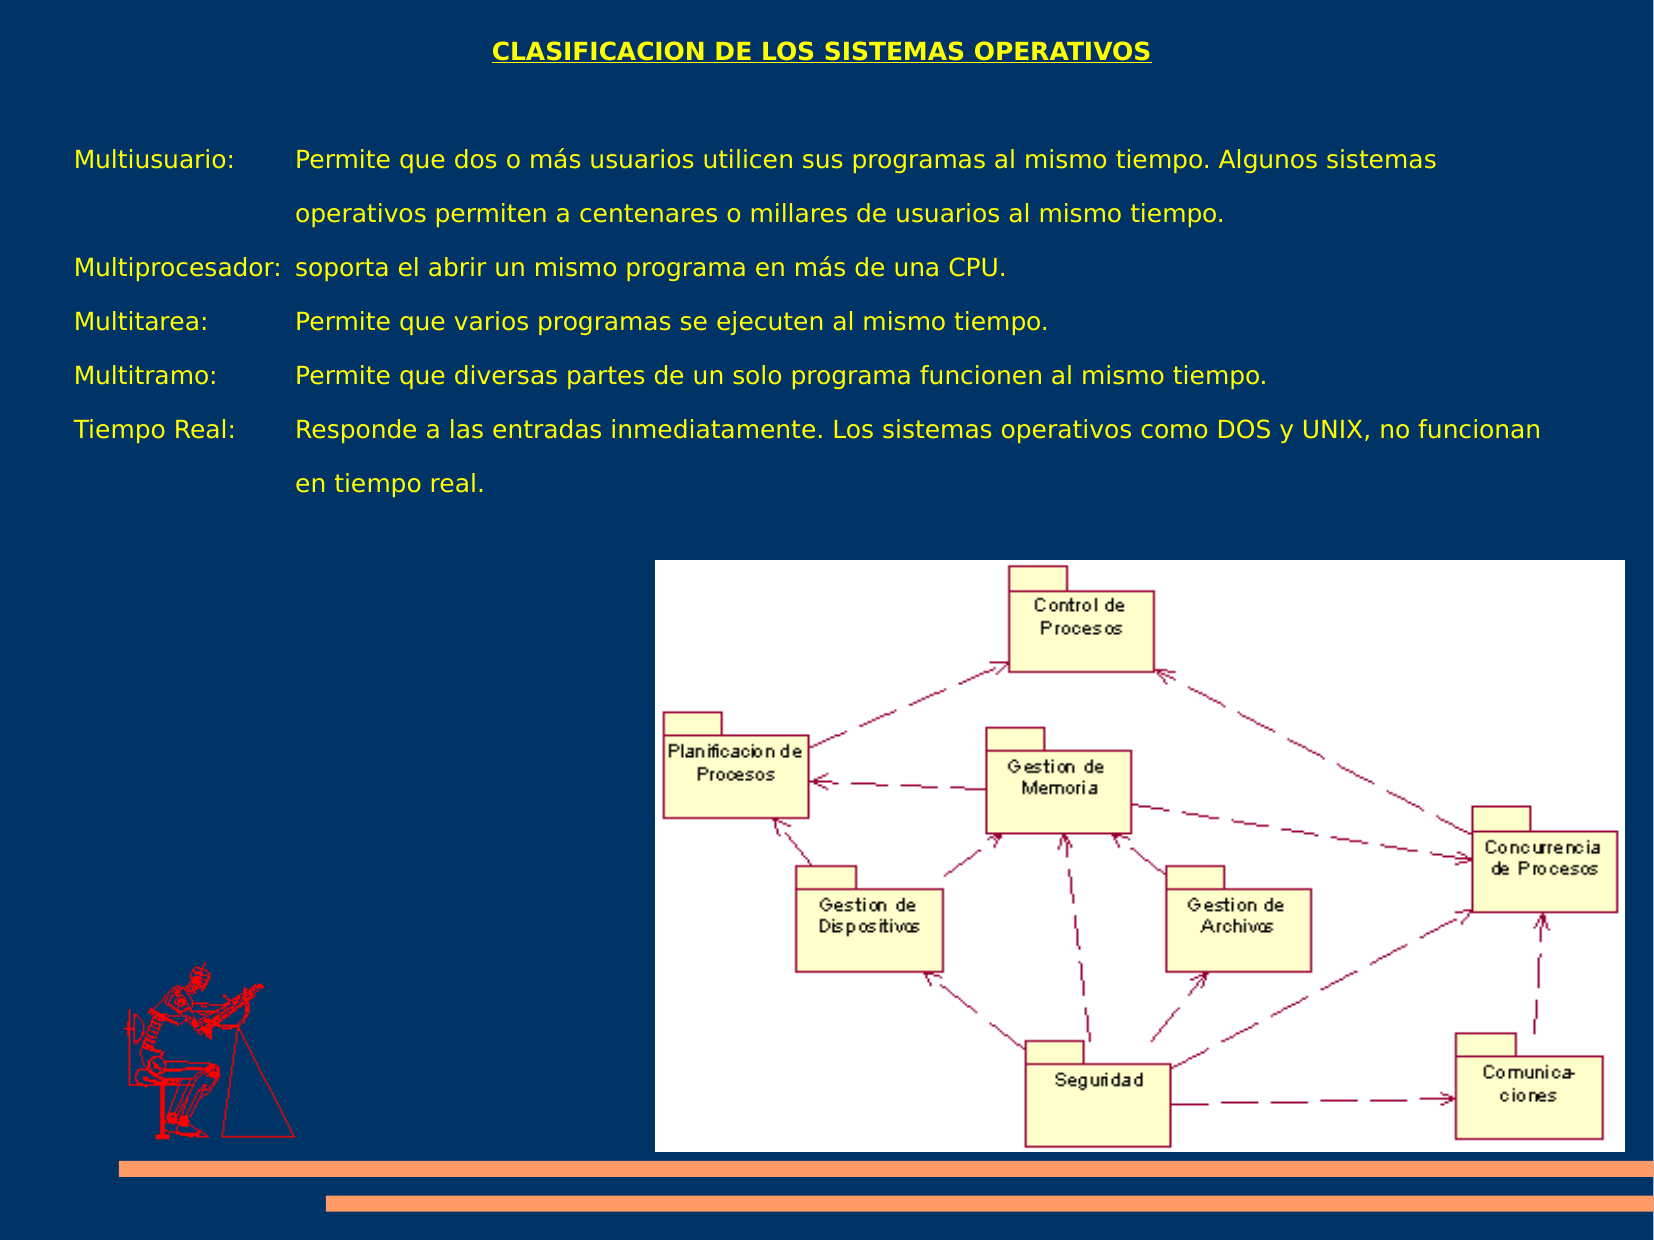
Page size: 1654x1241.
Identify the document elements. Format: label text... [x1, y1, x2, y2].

picture [118, 959, 305, 1152]
picture [655, 560, 1625, 1152]
text_box CLASIFICACION DE LOS SISTEMAS OPERATIVOS Multiusuario: Permite que dos o más usuarios utilicen sus programas al mismo tiempo. Algunos sistemas operativos permiten a centenares o millares de usuarios al mismo tiempo. Multiprocesador: soporta el abrir un mismo programa en más de una CPU. Multitarea: Permite que varios programas se ejecuten al mismo tiempo. Multitramo: Permite que diversas partes de un solo programa funcionen al mismo tiempo. Tiempo Real: Responde a las entradas inmediatamente. Los sistemas operativos como DOS y UNIX, no funcionan en tiempo real. [59, 29, 1585, 556]
